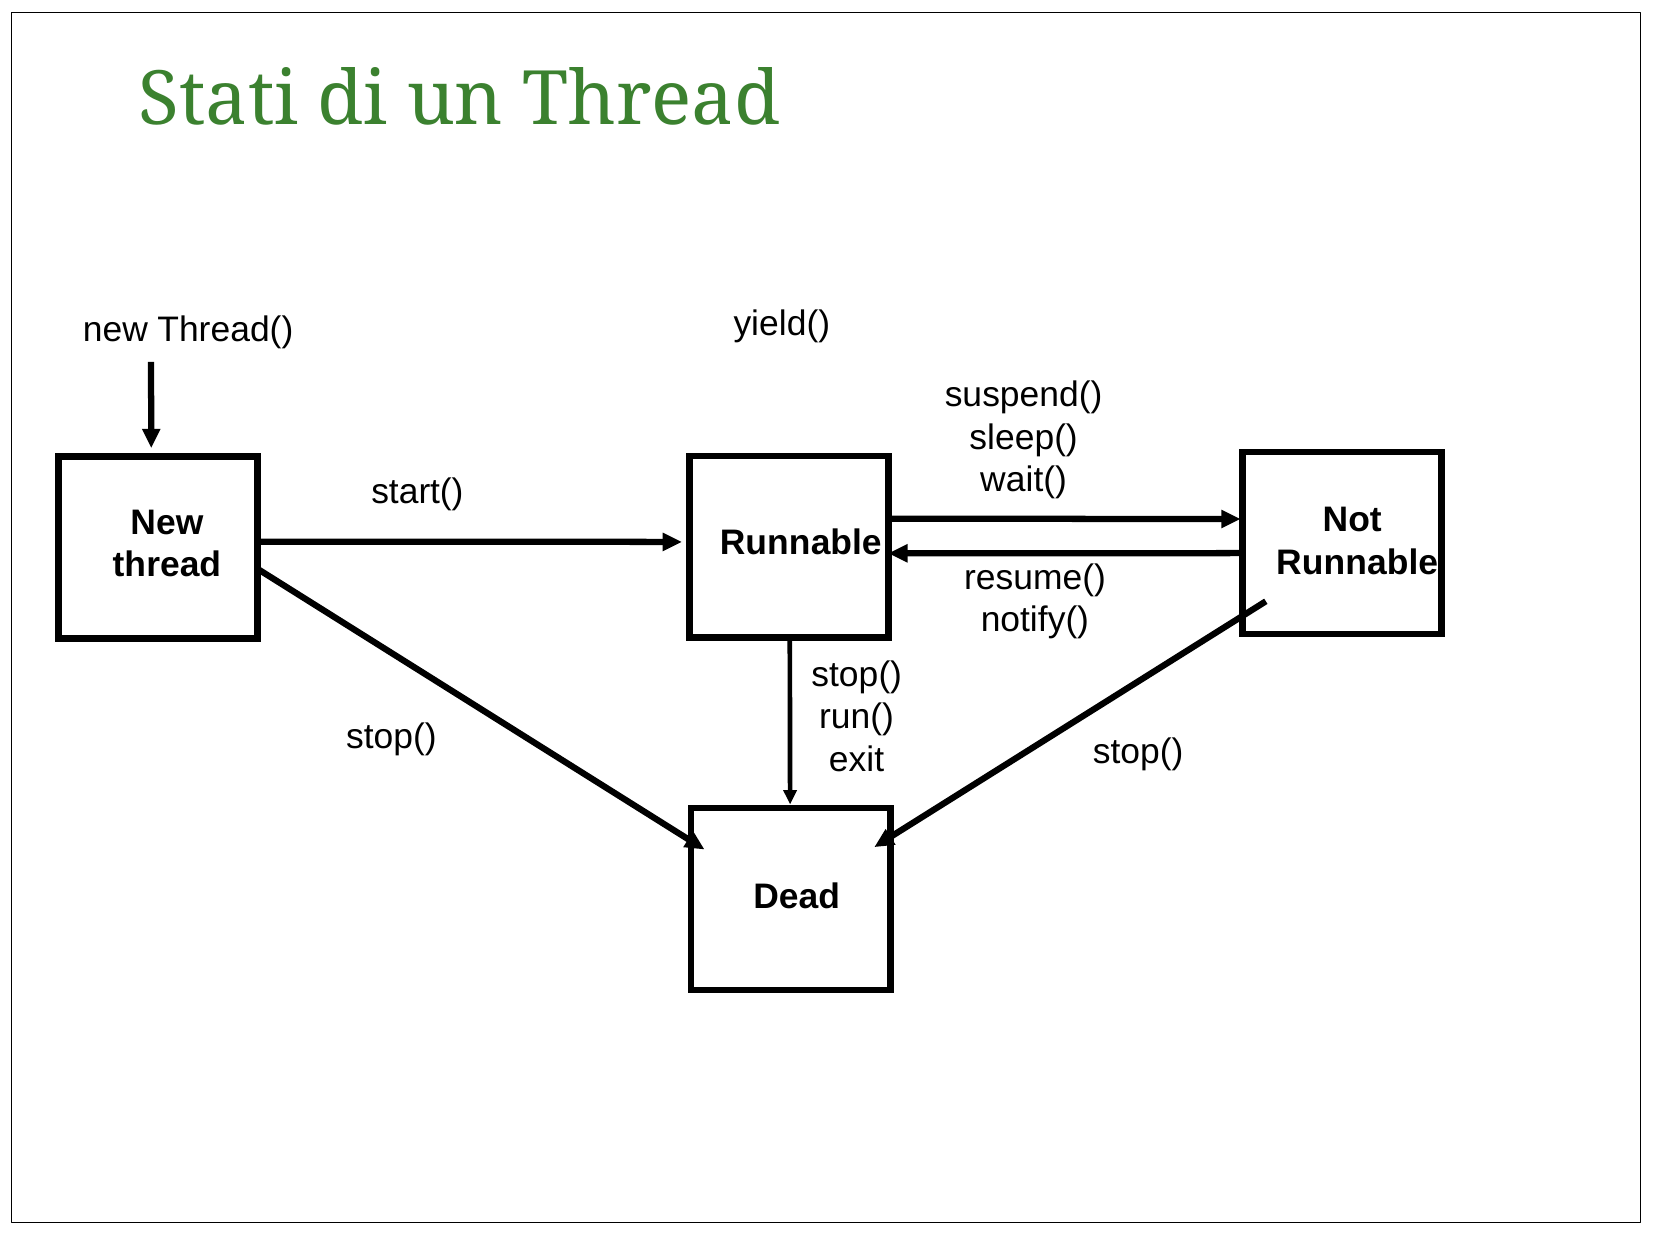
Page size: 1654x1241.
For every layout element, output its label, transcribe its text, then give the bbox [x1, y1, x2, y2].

text_box Stati di un Thread [123, 41, 1529, 248]
text_box yield() [718, 292, 845, 350]
text_box start() [356, 460, 478, 518]
text_box stop() [1078, 720, 1198, 778]
text_box Not Runnable [1261, 488, 1438, 589]
text_box resume() notify() [949, 546, 1121, 646]
text_box stop() [331, 705, 451, 764]
text_box stop() run() exit [796, 642, 917, 786]
text_box Runnable [704, 511, 885, 569]
text_box New thread [97, 491, 236, 592]
text_box new Thread() [10, 298, 366, 356]
text_box Not Runnable [1445, 488, 1453, 589]
text_box Dead [738, 865, 855, 923]
text_box suspend() sleep() wait() [930, 363, 1117, 506]
